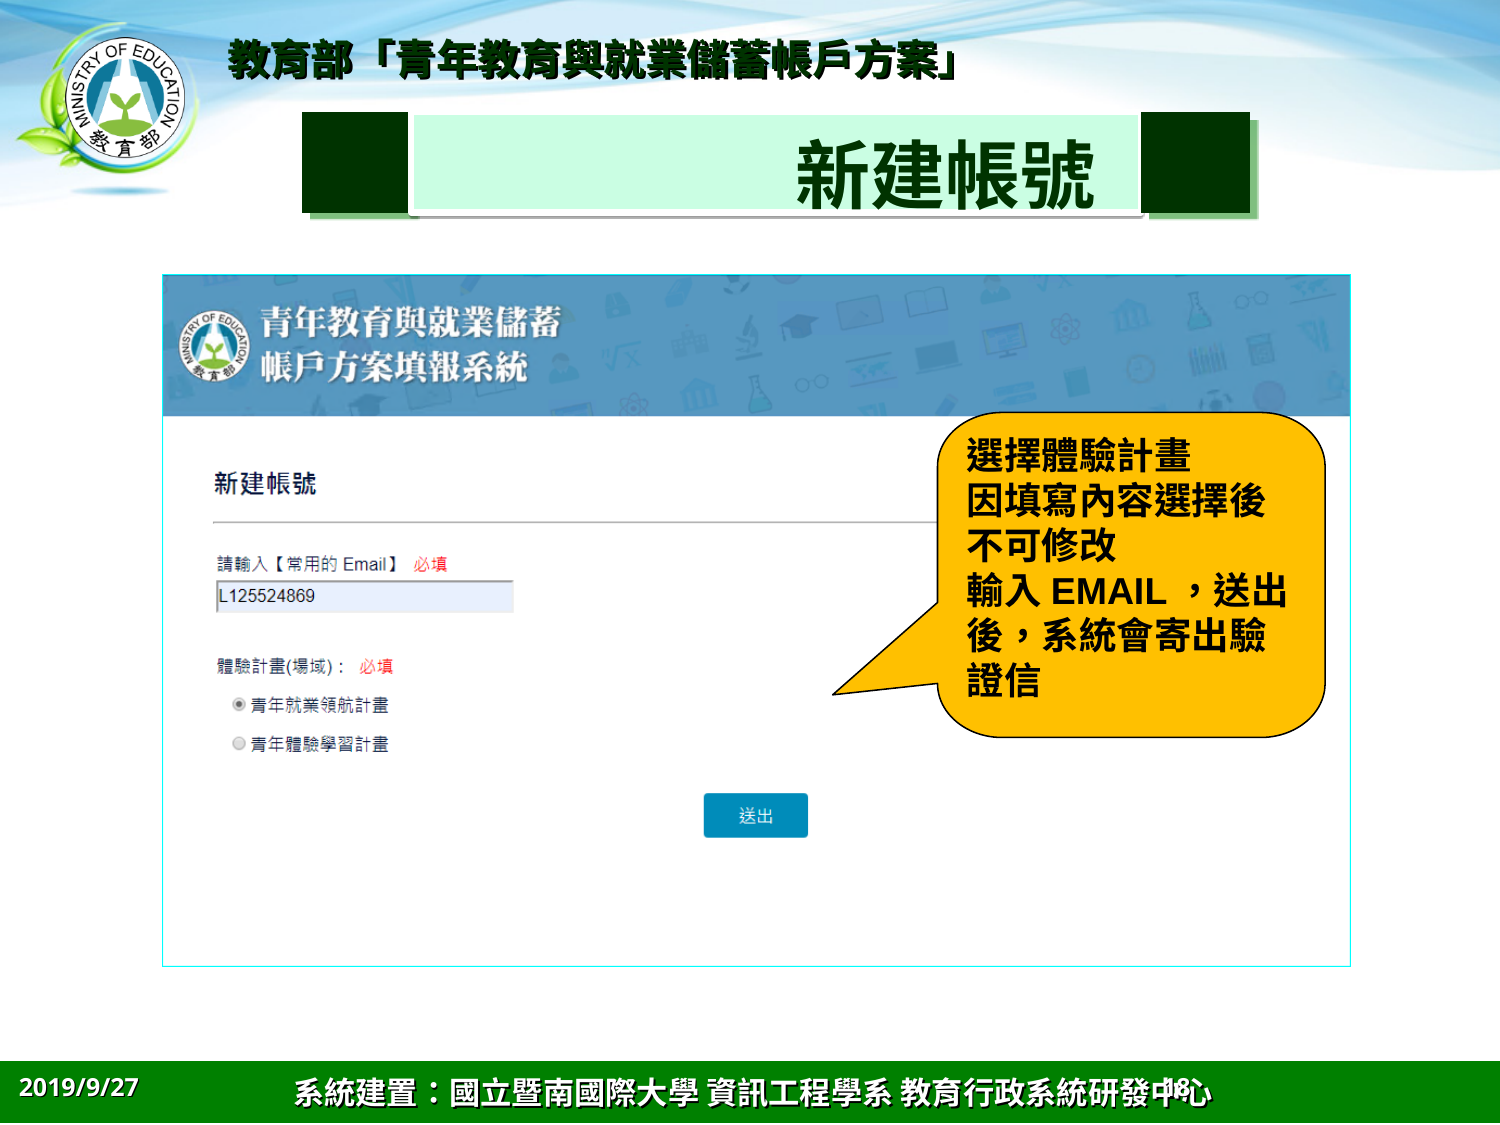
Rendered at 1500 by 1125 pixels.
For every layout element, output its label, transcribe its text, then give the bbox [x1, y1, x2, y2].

text_box 選擇體驗計畫 因填寫內容選擇後不可修改 輸入EMAIL，送出後，系統會寄出驗證信 [832, 412, 1326, 738]
text_box [1141, 112, 1250, 213]
picture [162, 275, 1351, 967]
text_box 18 [1147, 1063, 1498, 1117]
text_box 2019/9/27 [3, 1063, 354, 1117]
text_box 新建帳號 [411, 112, 1141, 213]
text_box [302, 112, 411, 213]
